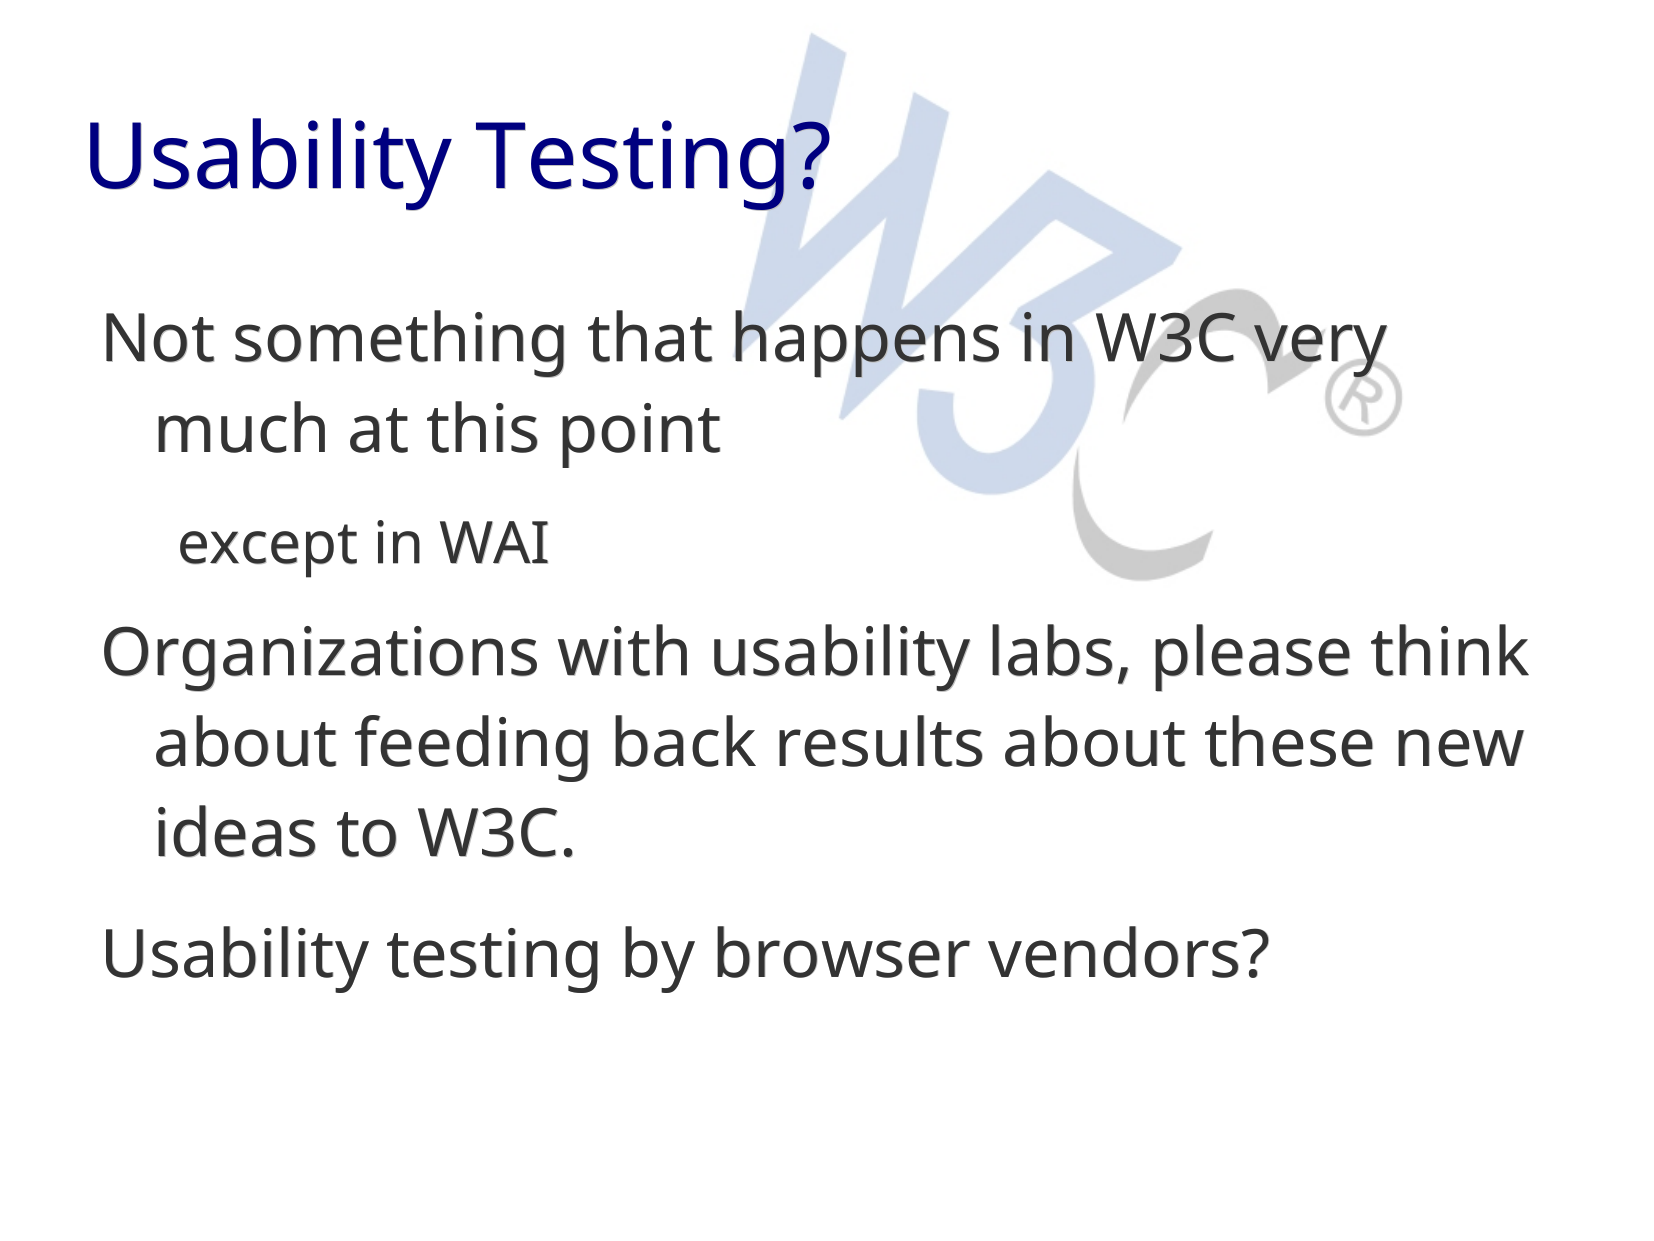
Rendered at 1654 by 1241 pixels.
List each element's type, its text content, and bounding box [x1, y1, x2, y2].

picture [403, 0, 1654, 605]
list Not something that happens in W3C very much at this point except in WAI Organizations with usability labs, please think about feeding back results about these new ideas to W3C. Usability testing by browser vendors? [82, 290, 1571, 1109]
title Usability Testing? [82, 49, 1536, 257]
